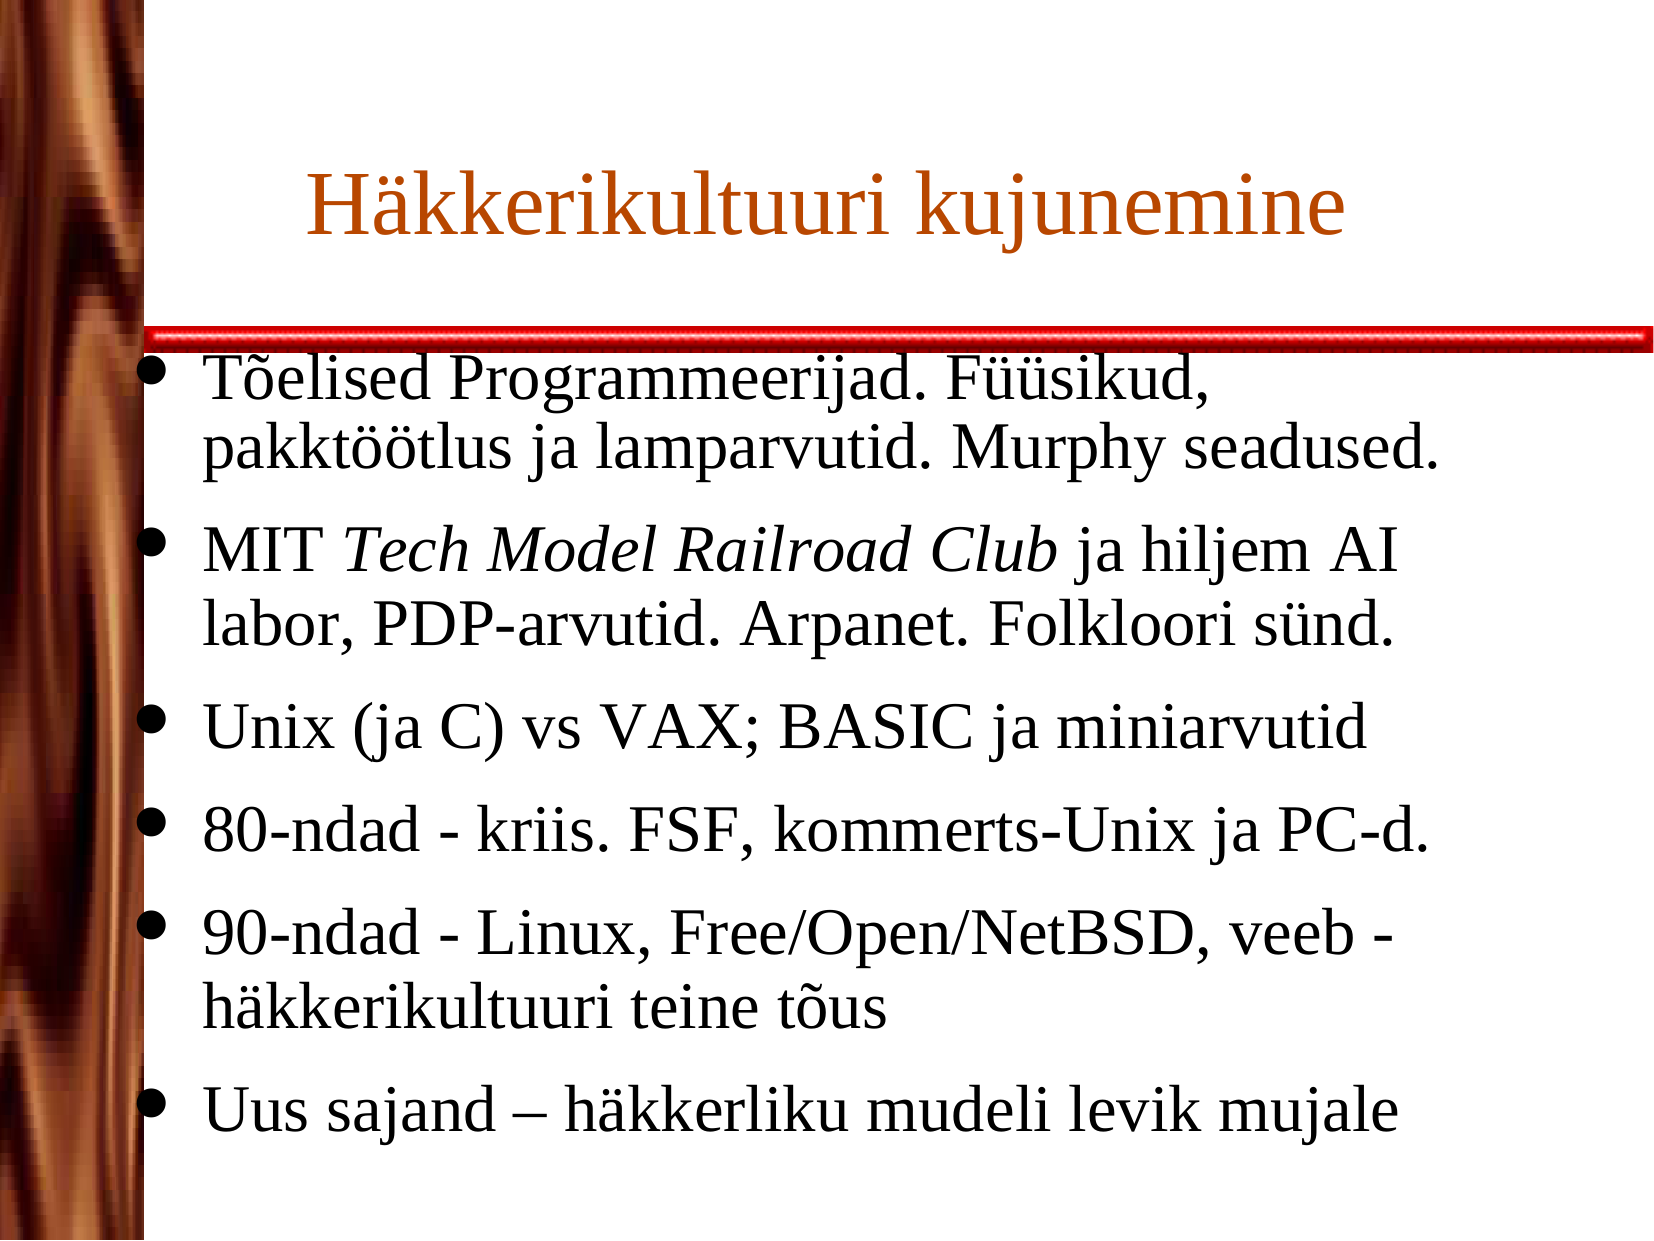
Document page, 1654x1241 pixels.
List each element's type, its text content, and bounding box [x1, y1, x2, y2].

list Tõelised Programmeerijad. Füüsikud, pakktöötlus ja lamparvutid. Murphy seadused. MIT Tech Model Railroad Club ja hiljem AI labor, PDP-arvutid. Arpanet. Folkloori sünd. Unix (ja C) vs VAX; BASIC ja miniarvutid 80-ndad - kriis. FSF, kommerts-Unix ja PC-d. 90-ndad - Linux, Free/Open/NetBSD, veeb - häkkerikultuuri teine tõus Uus sajand – häkkerliku mudeli levik mujale [121, 344, 1534, 1217]
title Häkkerikultuuri kujunemine [121, 102, 1534, 310]
picture [0, 0, 1654, 1240]
